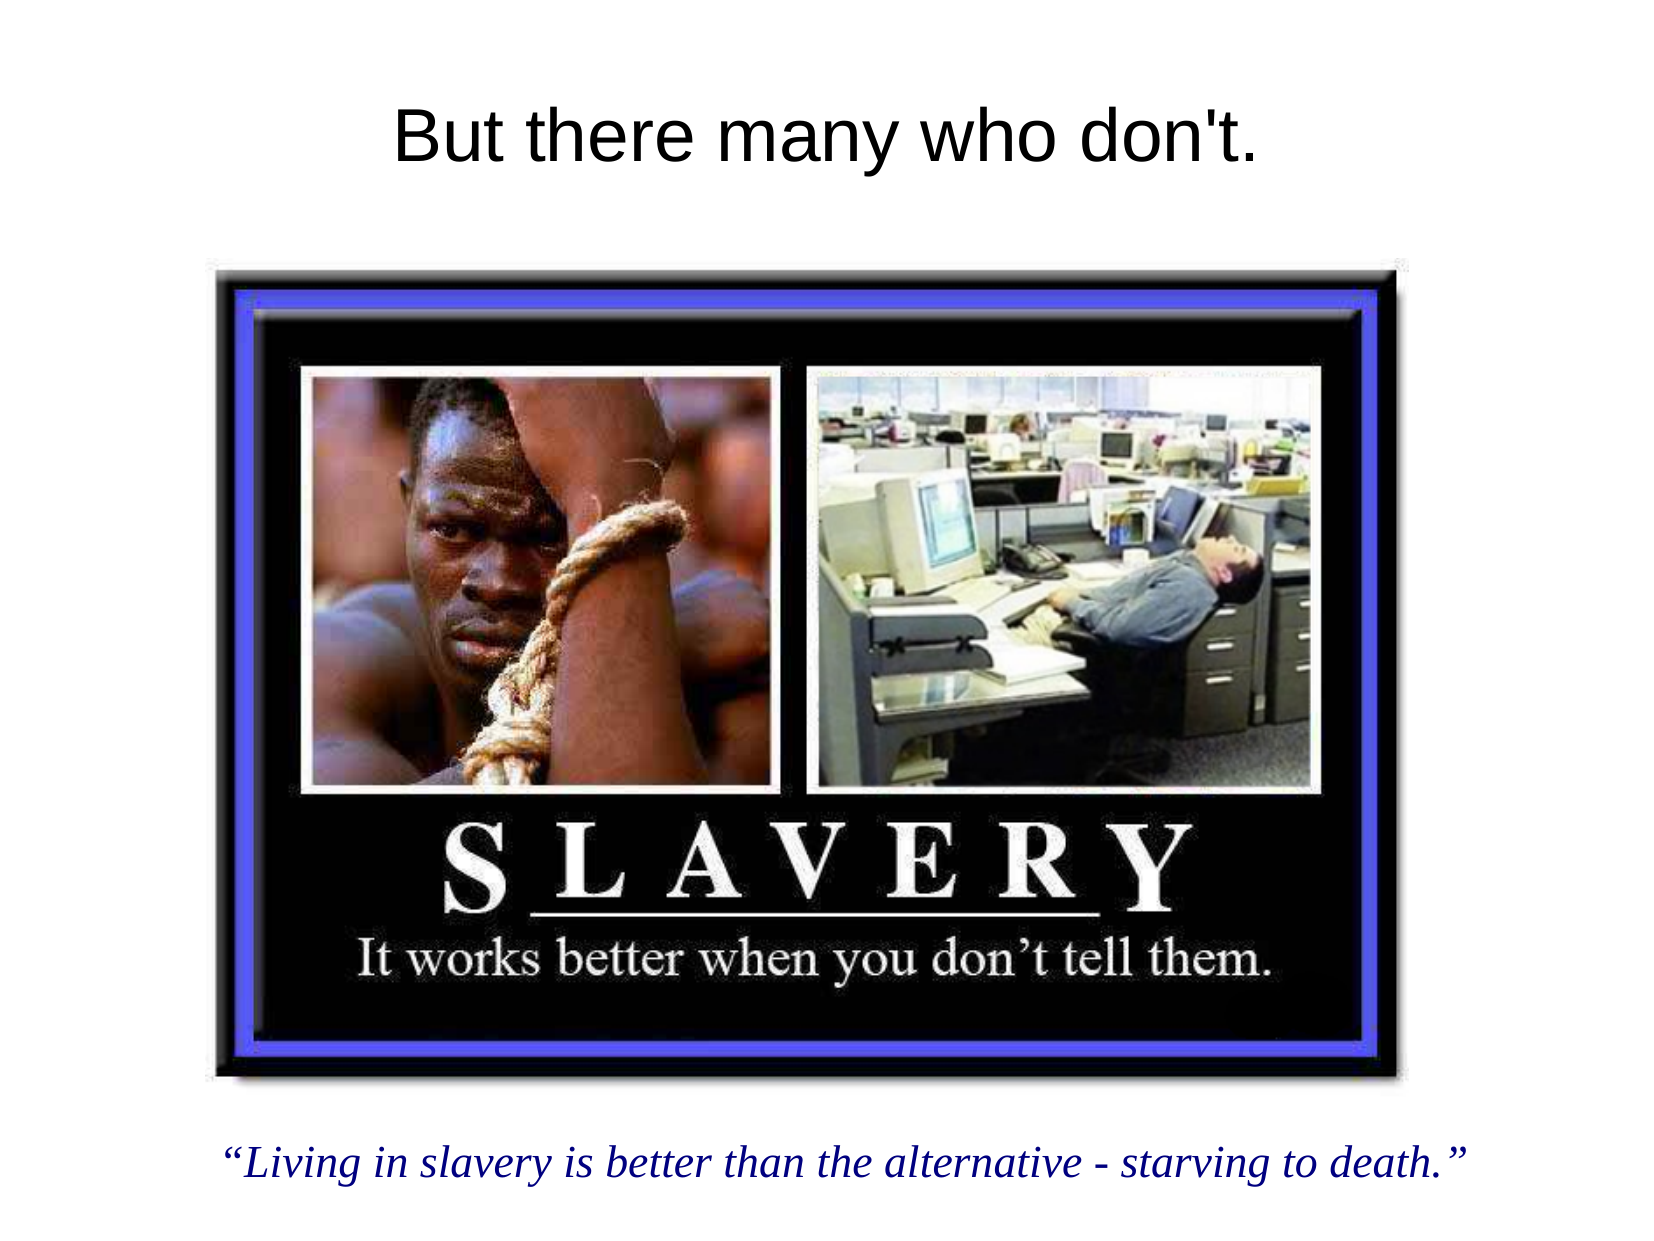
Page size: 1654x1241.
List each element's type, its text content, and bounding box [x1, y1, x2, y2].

picture [205, 258, 1409, 1100]
title But there many who don't. [82, 31, 1571, 239]
text_box “Living in slavery is better than the alternative - starving to death.” [41, 1139, 1612, 1191]
